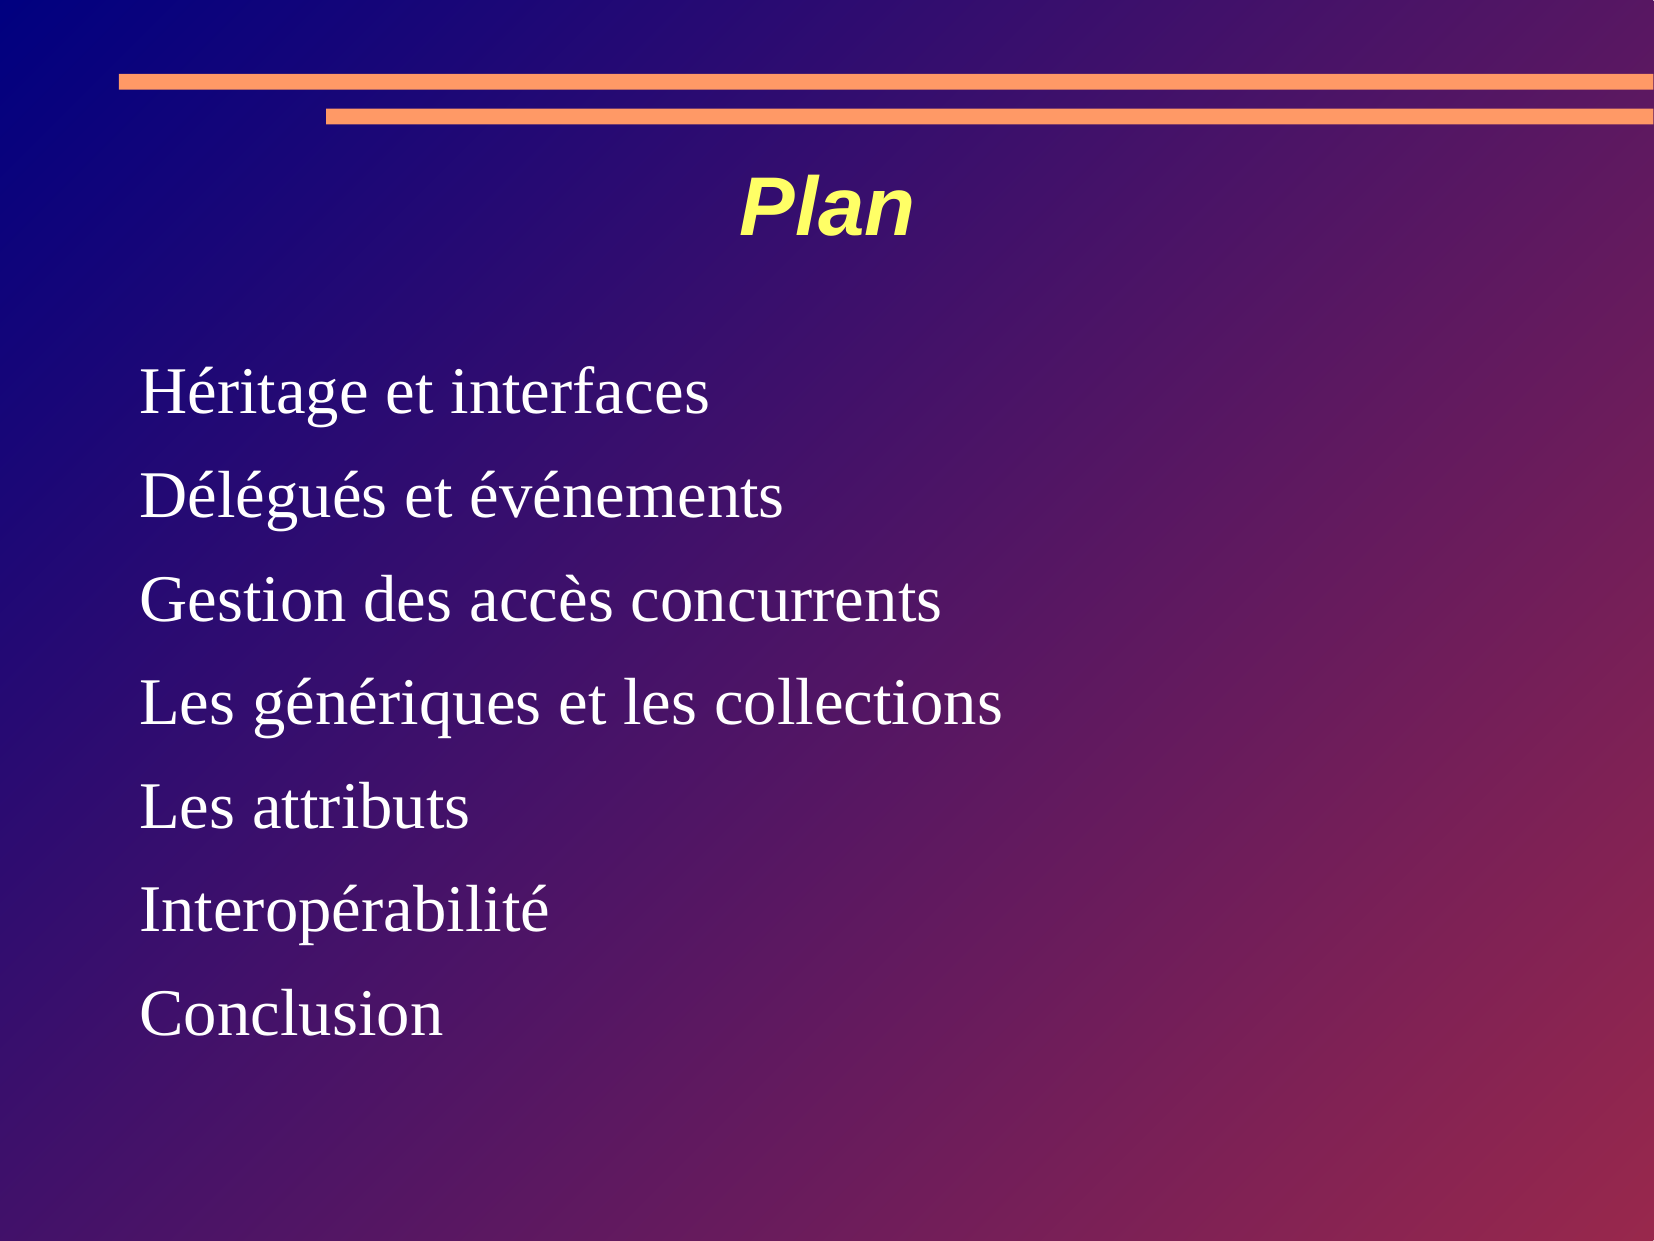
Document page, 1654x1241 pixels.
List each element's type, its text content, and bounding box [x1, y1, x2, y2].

list Héritage et interfaces Délégués et événements Gestion des accès concurrents Les génériques et les collections Les attributs Interopérabilité Conclusion [121, 354, 1534, 1051]
title Plan [121, 102, 1534, 311]
